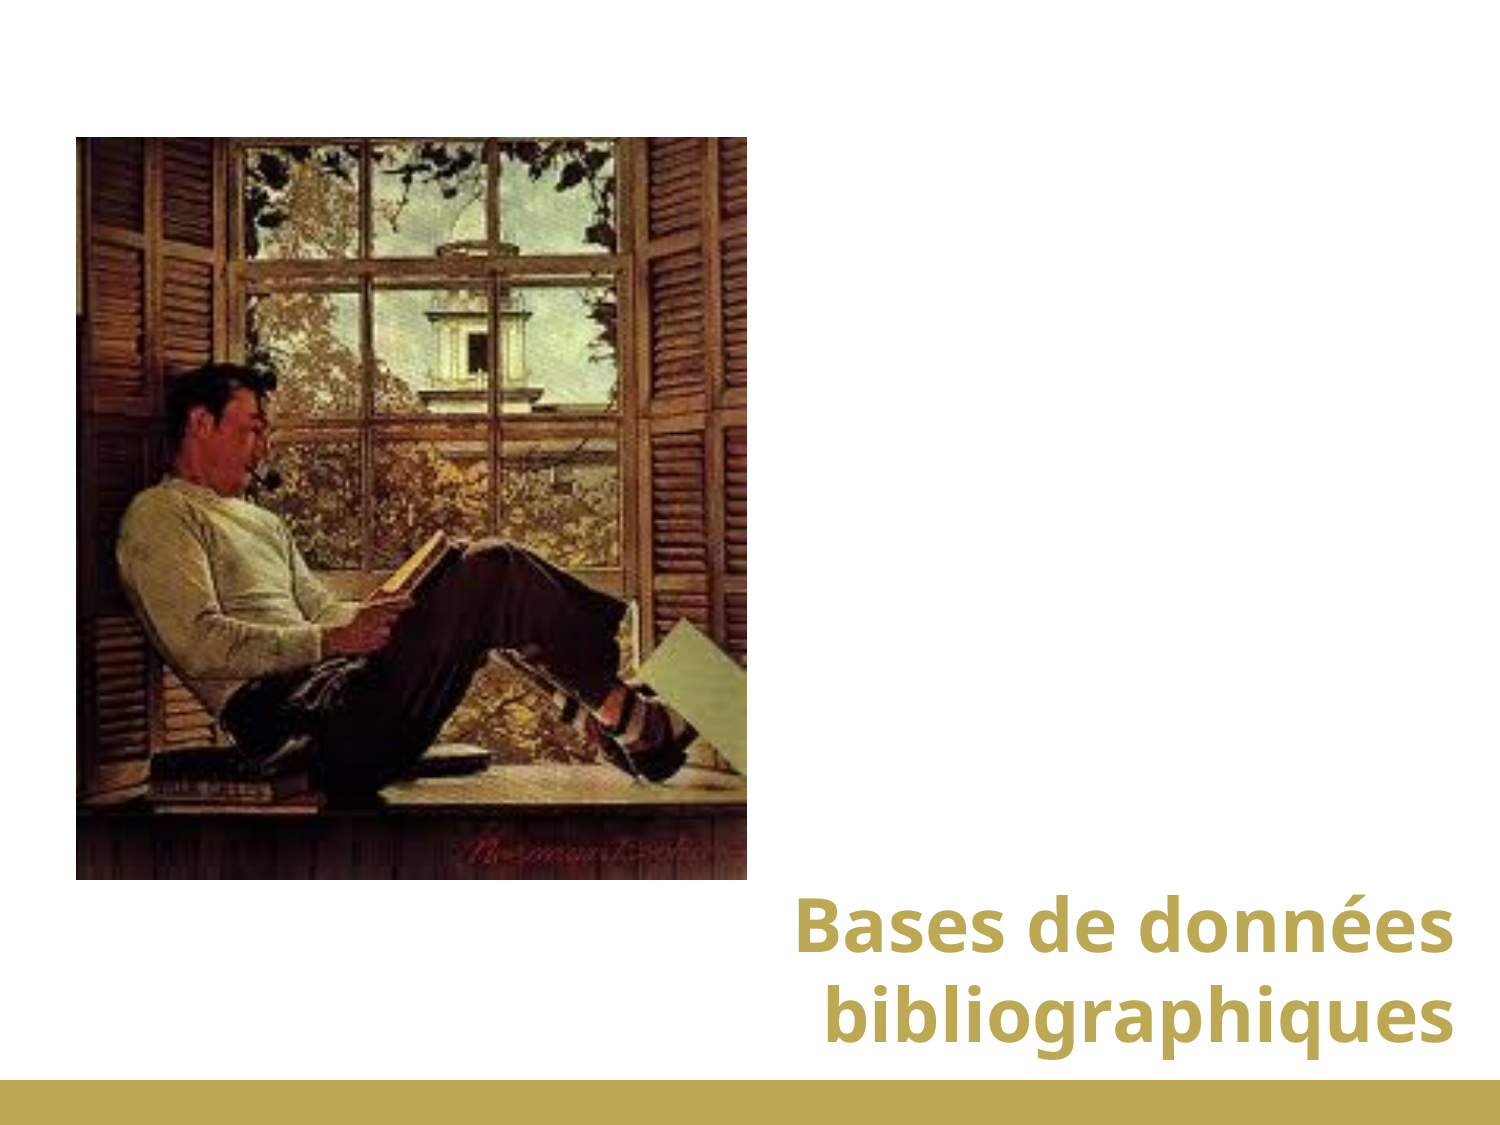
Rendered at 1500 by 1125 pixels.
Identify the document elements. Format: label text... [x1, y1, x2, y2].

text_box Bases de données bibliographiques [702, 869, 1471, 1082]
picture [76, 137, 747, 880]
text_box [0, 1082, 1500, 1125]
